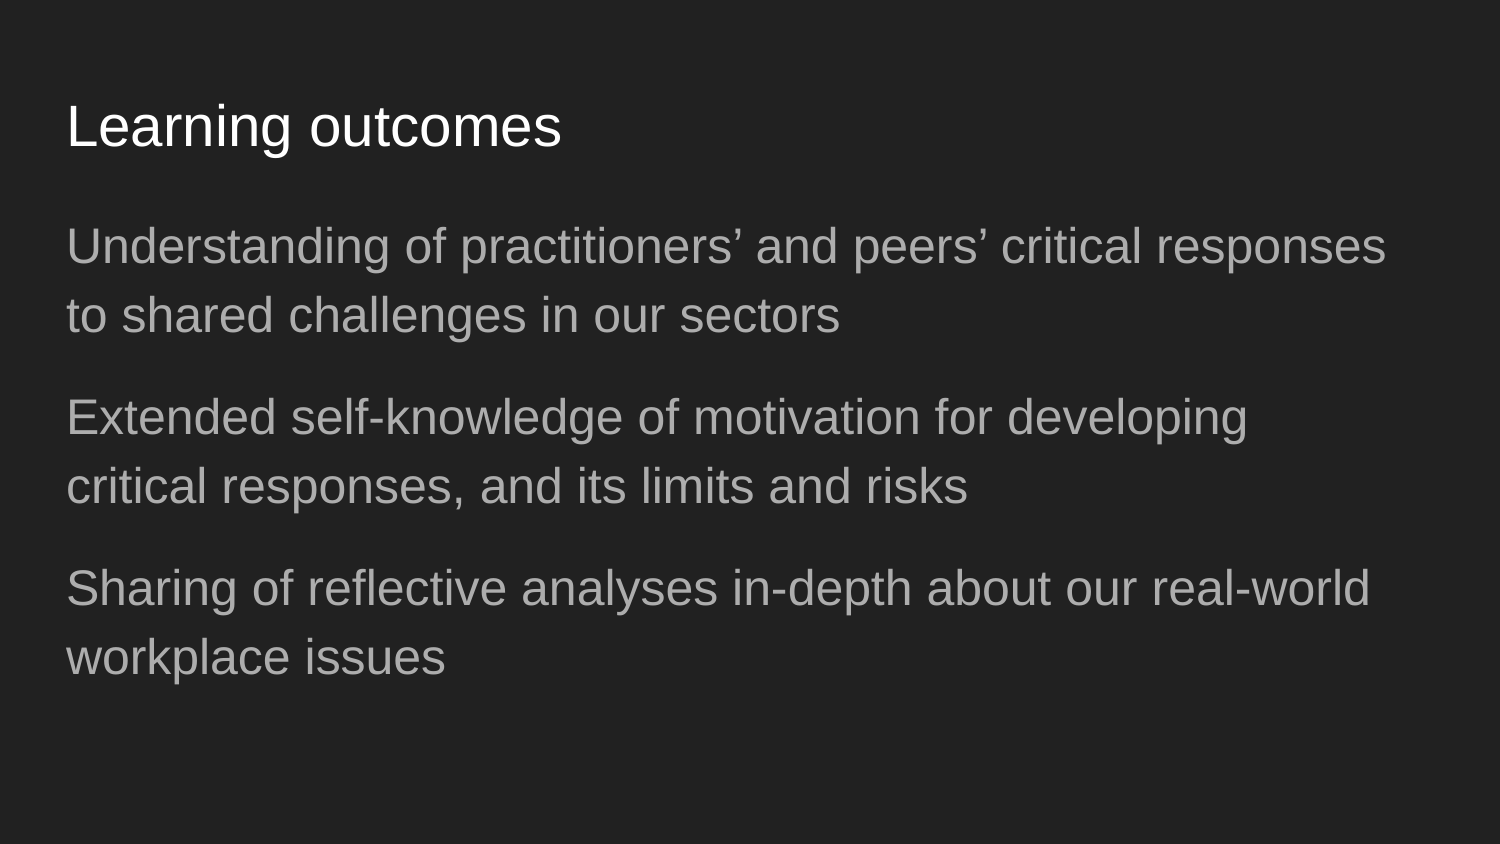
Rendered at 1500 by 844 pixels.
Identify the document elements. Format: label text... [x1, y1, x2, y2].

list Understanding of practitioners’ and peers’ critical responses to shared challenges in our sectors Extended self-knowledge of motivation for developing critical responses, and its limits and risks Sharing of reflective analyses in-depth about our real-world workplace issues [51, 189, 1414, 750]
title Learning outcomes [51, 72, 1449, 167]
